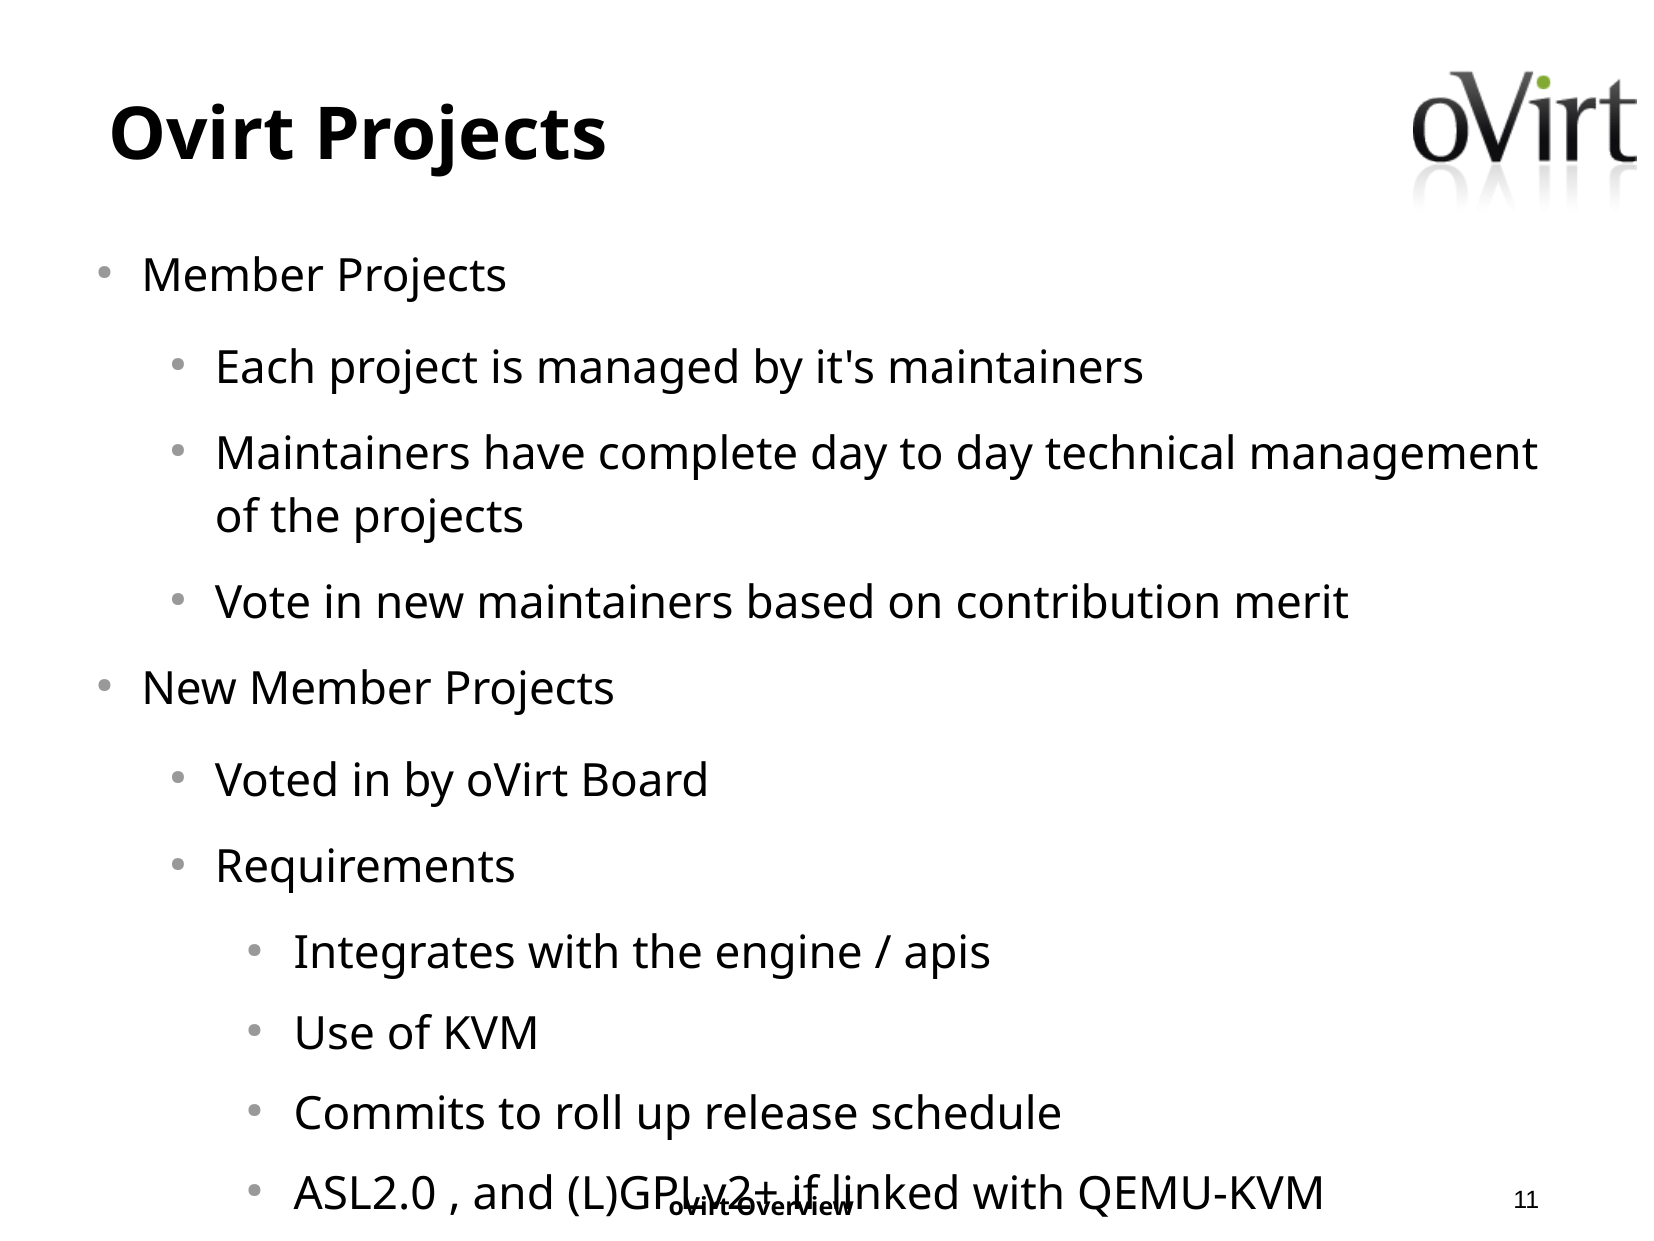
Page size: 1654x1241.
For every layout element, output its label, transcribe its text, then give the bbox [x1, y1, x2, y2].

picture [1413, 63, 1637, 212]
title Ovirt Projects [82, 37, 1303, 226]
list Member Projects Each project is managed by it's maintainers Maintainers have complete day to day technical management of the projects Vote in new maintainers based on contribution merit New Member Projects Voted in by oVirt Board Requirements Integrates with the engine / apis Use of KVM Commits to roll up release schedule ASL2.0 , and (L)GPLv2+ if linked with QEMU-KVM [81, 242, 1570, 1184]
